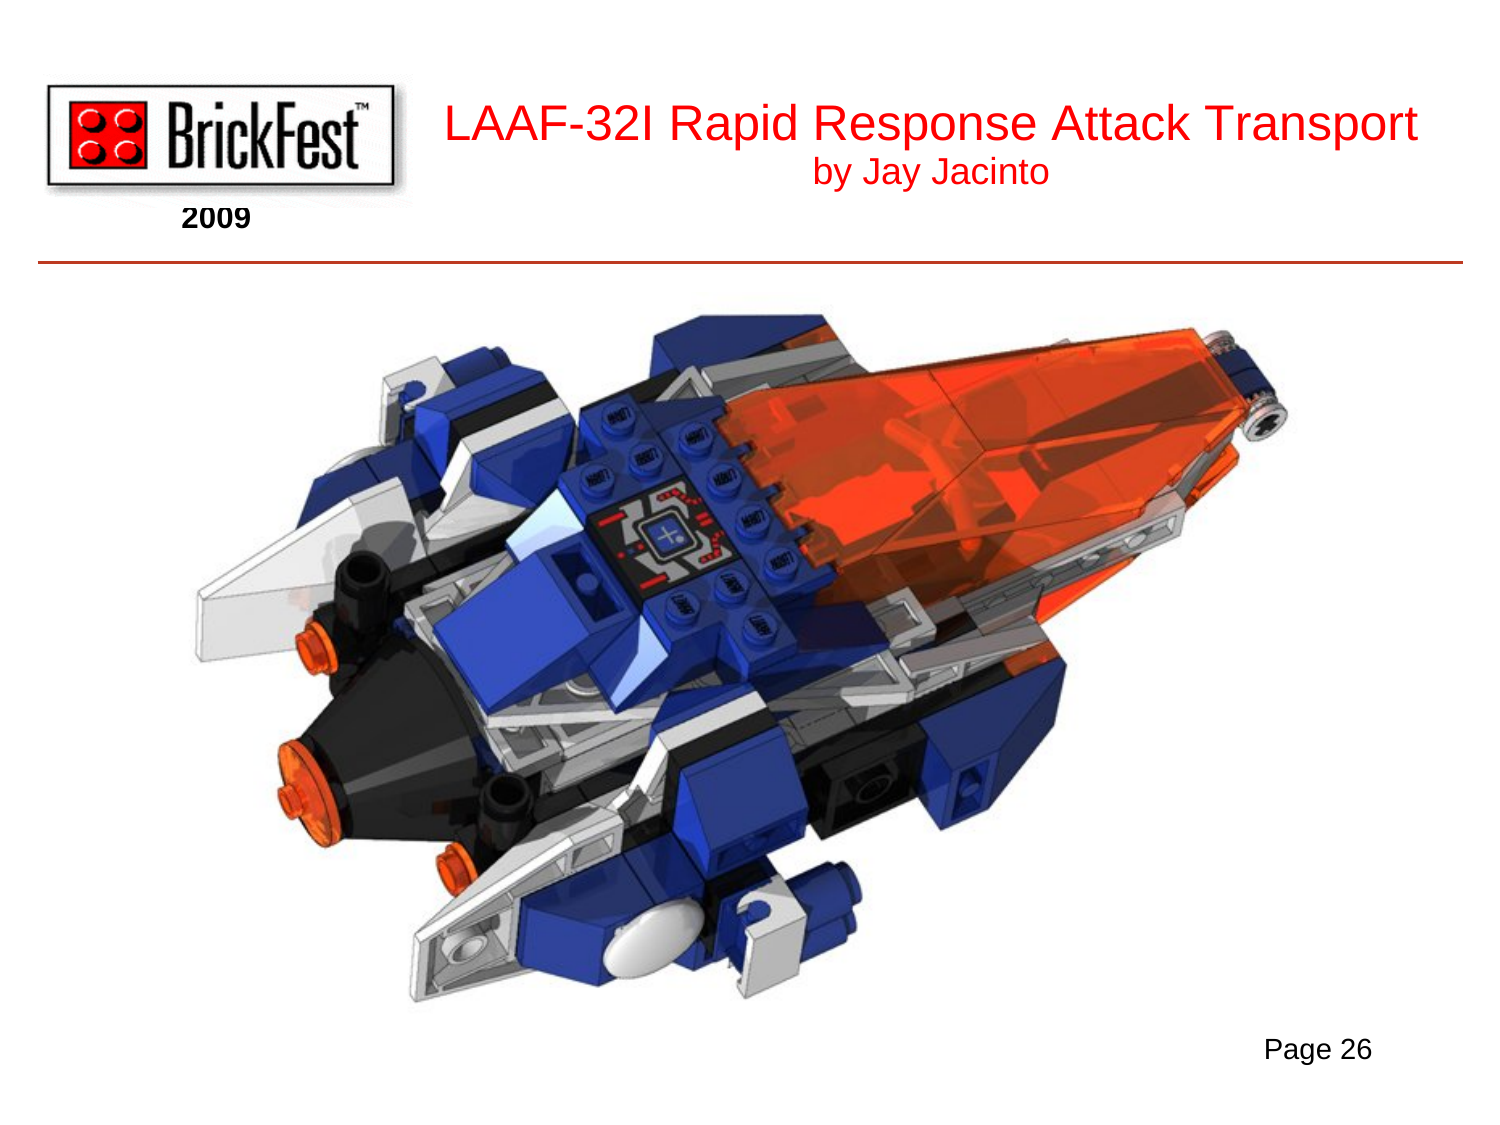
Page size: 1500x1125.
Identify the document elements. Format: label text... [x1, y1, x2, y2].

picture [99, 292, 1388, 1017]
picture [35, 74, 412, 208]
title LAAF-32I Rapid Response Attack Transport by Jay Jacinto [412, 49, 1450, 238]
